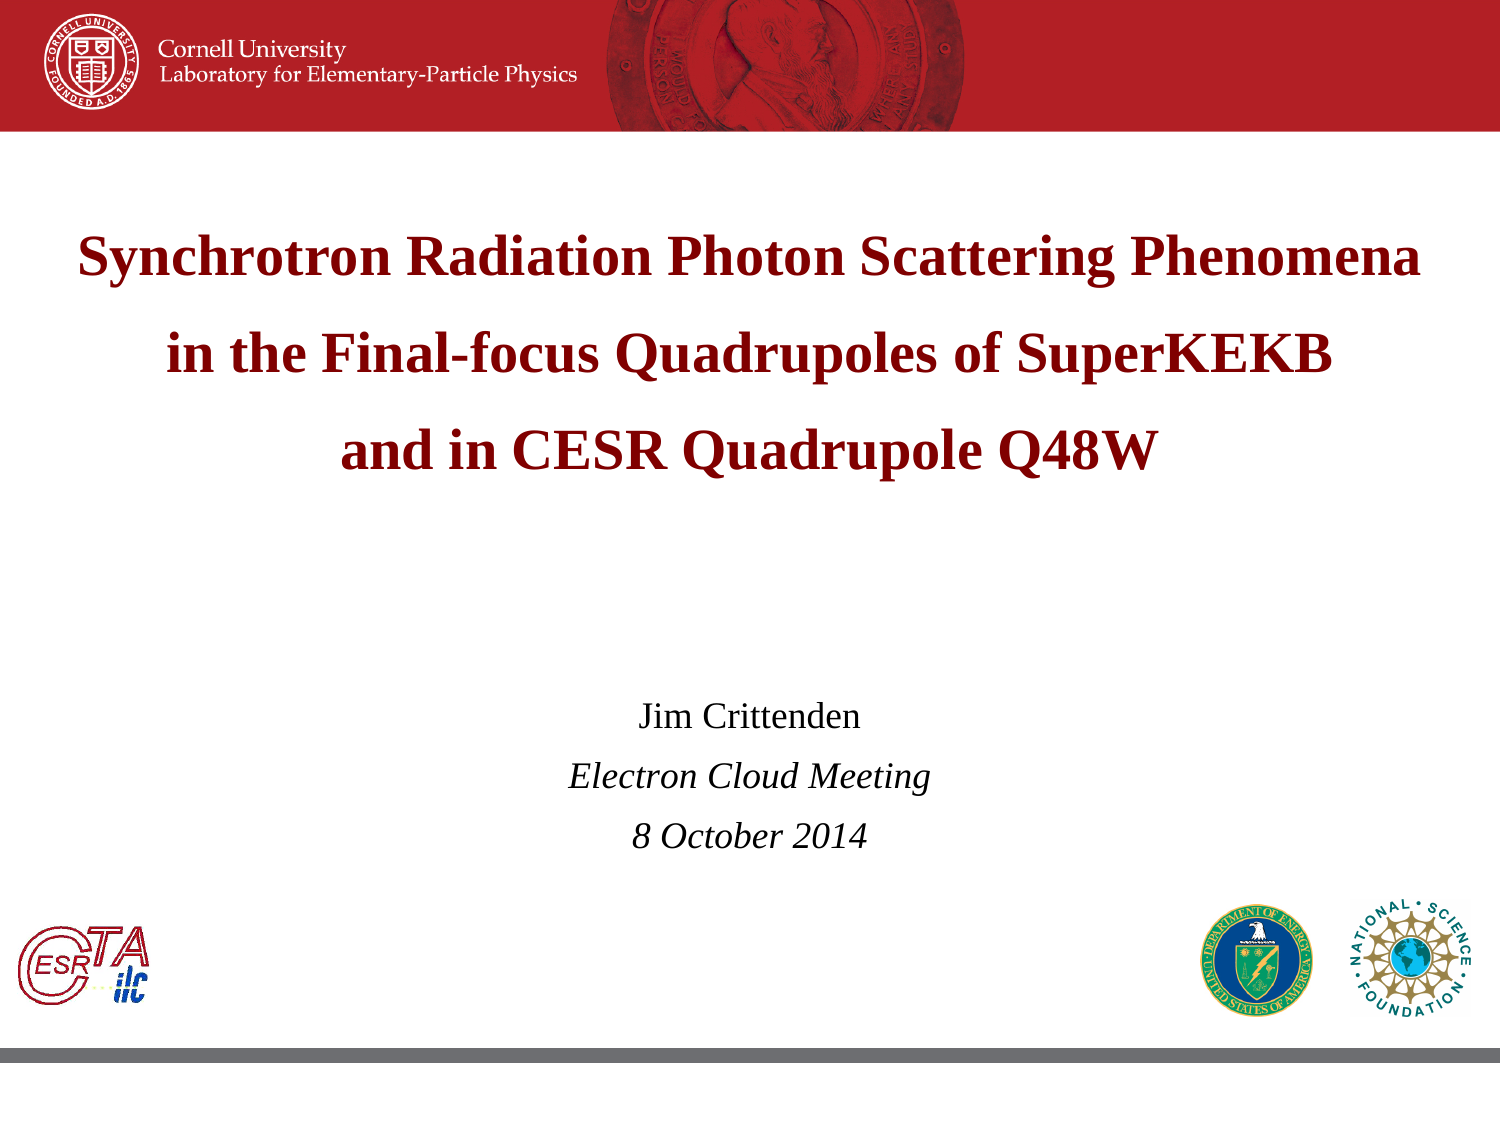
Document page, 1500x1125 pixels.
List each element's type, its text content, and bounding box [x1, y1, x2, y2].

picture [1350, 899, 1471, 1017]
subtitle Jim Crittenden Electron Cloud Meeting 8 October 2014 [300, 685, 1201, 863]
picture [1200, 904, 1313, 1017]
picture [0, 0, 1500, 132]
title Synchrotron Radiation Photon Scattering Phenomena in the Final-focus Quadrupoles of SuperKEKB and in CESR Quadrupole Q48W [0, 185, 1500, 488]
picture [8, 899, 151, 1036]
